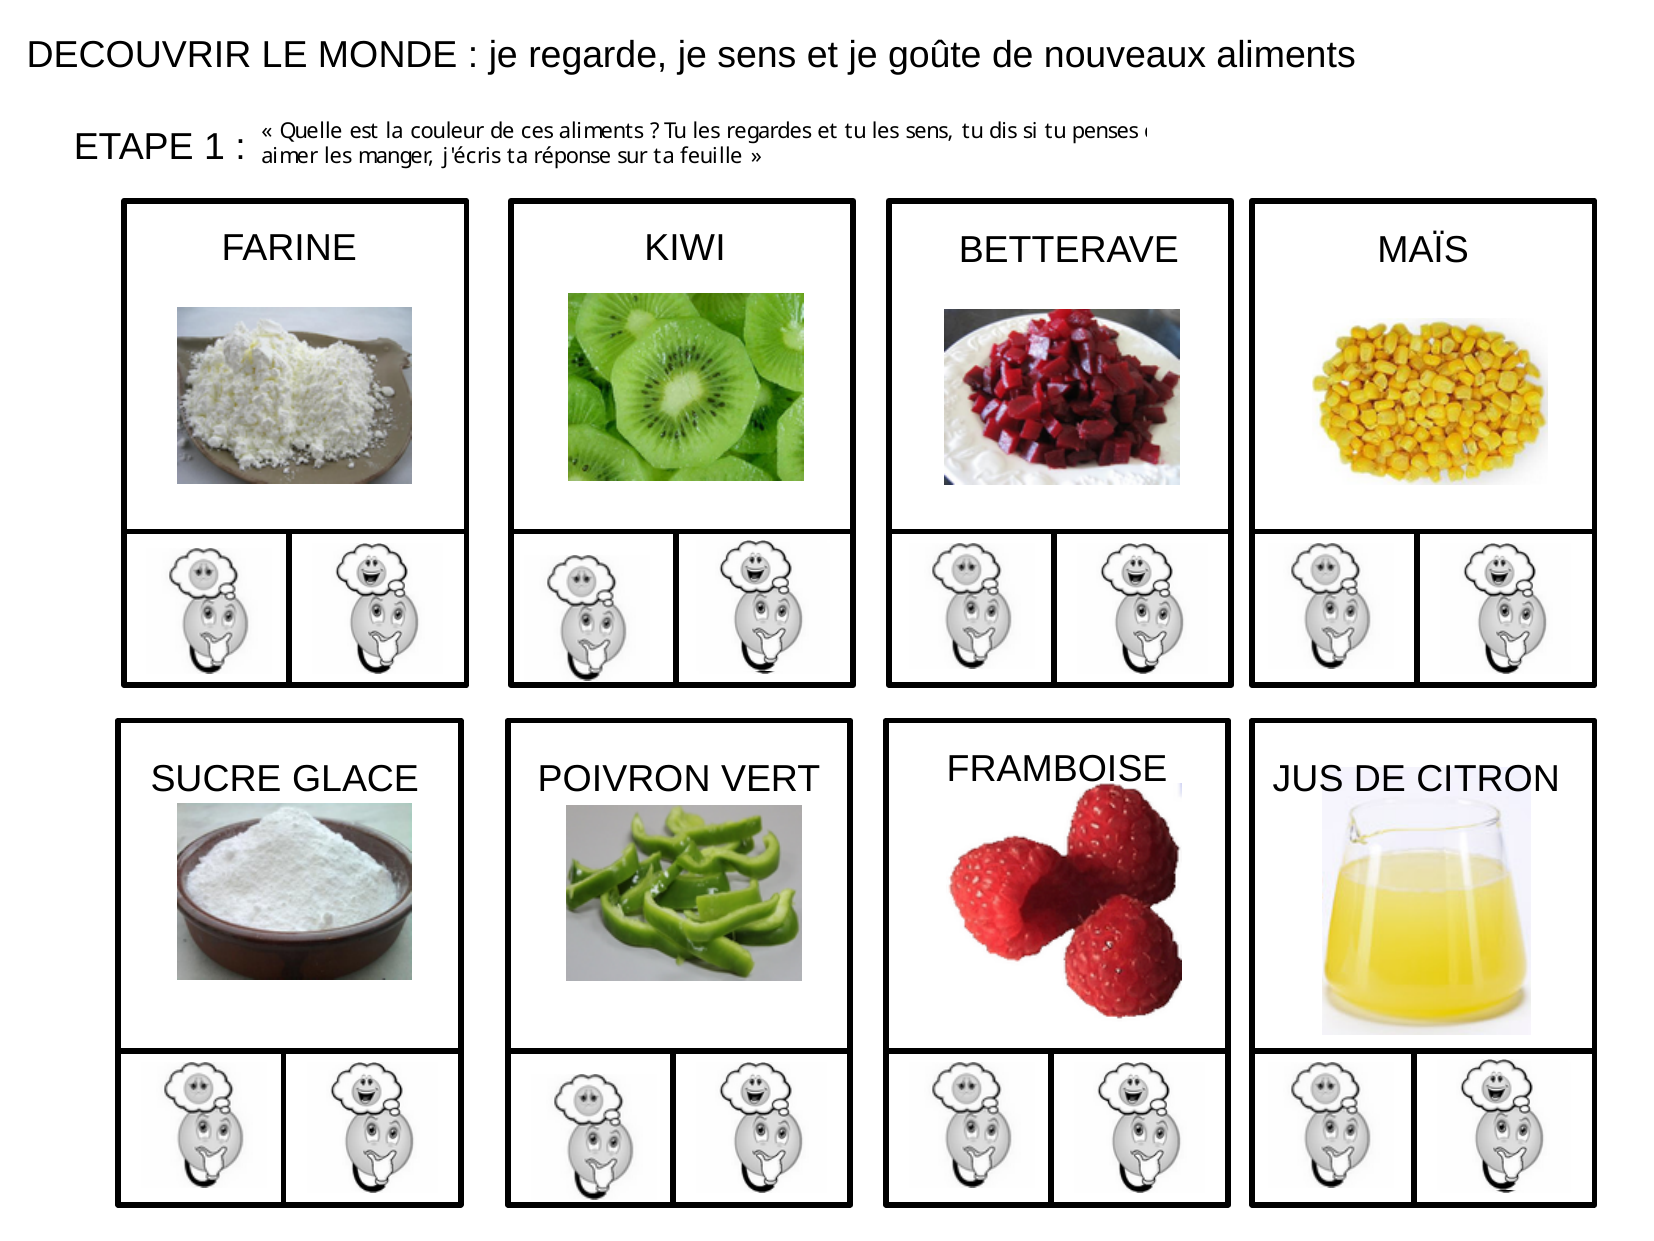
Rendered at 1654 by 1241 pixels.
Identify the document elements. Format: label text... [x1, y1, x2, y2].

picture [146, 548, 272, 674]
picture [946, 804, 1182, 1028]
picture [1322, 813, 1531, 1035]
text_box KIWI [543, 212, 827, 294]
picture [177, 813, 412, 980]
picture [307, 1062, 438, 1193]
text_box POIVRON VERT [507, 744, 851, 813]
picture [566, 813, 802, 981]
picture [531, 1074, 657, 1200]
text_box BETTERAVE [921, 214, 1217, 284]
text_box MAÏS [1275, 214, 1571, 284]
picture [1440, 543, 1571, 674]
picture [909, 1062, 1035, 1188]
picture [909, 543, 1035, 669]
picture [696, 540, 830, 674]
chart [141, 0, 1147, 177]
picture [312, 543, 443, 674]
picture [944, 309, 1180, 485]
text_box FRAMBOISE [885, 734, 1229, 804]
text_box DECOUVRIR LE MONDE : je regarde, je sens et je goûte de nouveaux aliments [11, 25, 141, 83]
text_box JUS DE CITRON [1251, 744, 1595, 813]
picture [1268, 1062, 1394, 1188]
picture [1268, 543, 1394, 669]
text_box ETAPE 1 : [59, 118, 141, 175]
picture [1077, 543, 1208, 674]
picture [1312, 318, 1548, 485]
picture [141, 1062, 267, 1188]
picture [177, 307, 412, 484]
picture [524, 555, 650, 681]
picture [568, 294, 804, 481]
picture [696, 1062, 827, 1193]
picture [1437, 1059, 1571, 1193]
text_box SUCRE GLACE [129, 744, 461, 813]
text_box FARINE [165, 212, 414, 282]
picture [1074, 1062, 1205, 1193]
text_box DECOUVRIR LE MONDE : je regarde, je sens et je goûte de nouveaux aliments [1147, 25, 1418, 83]
